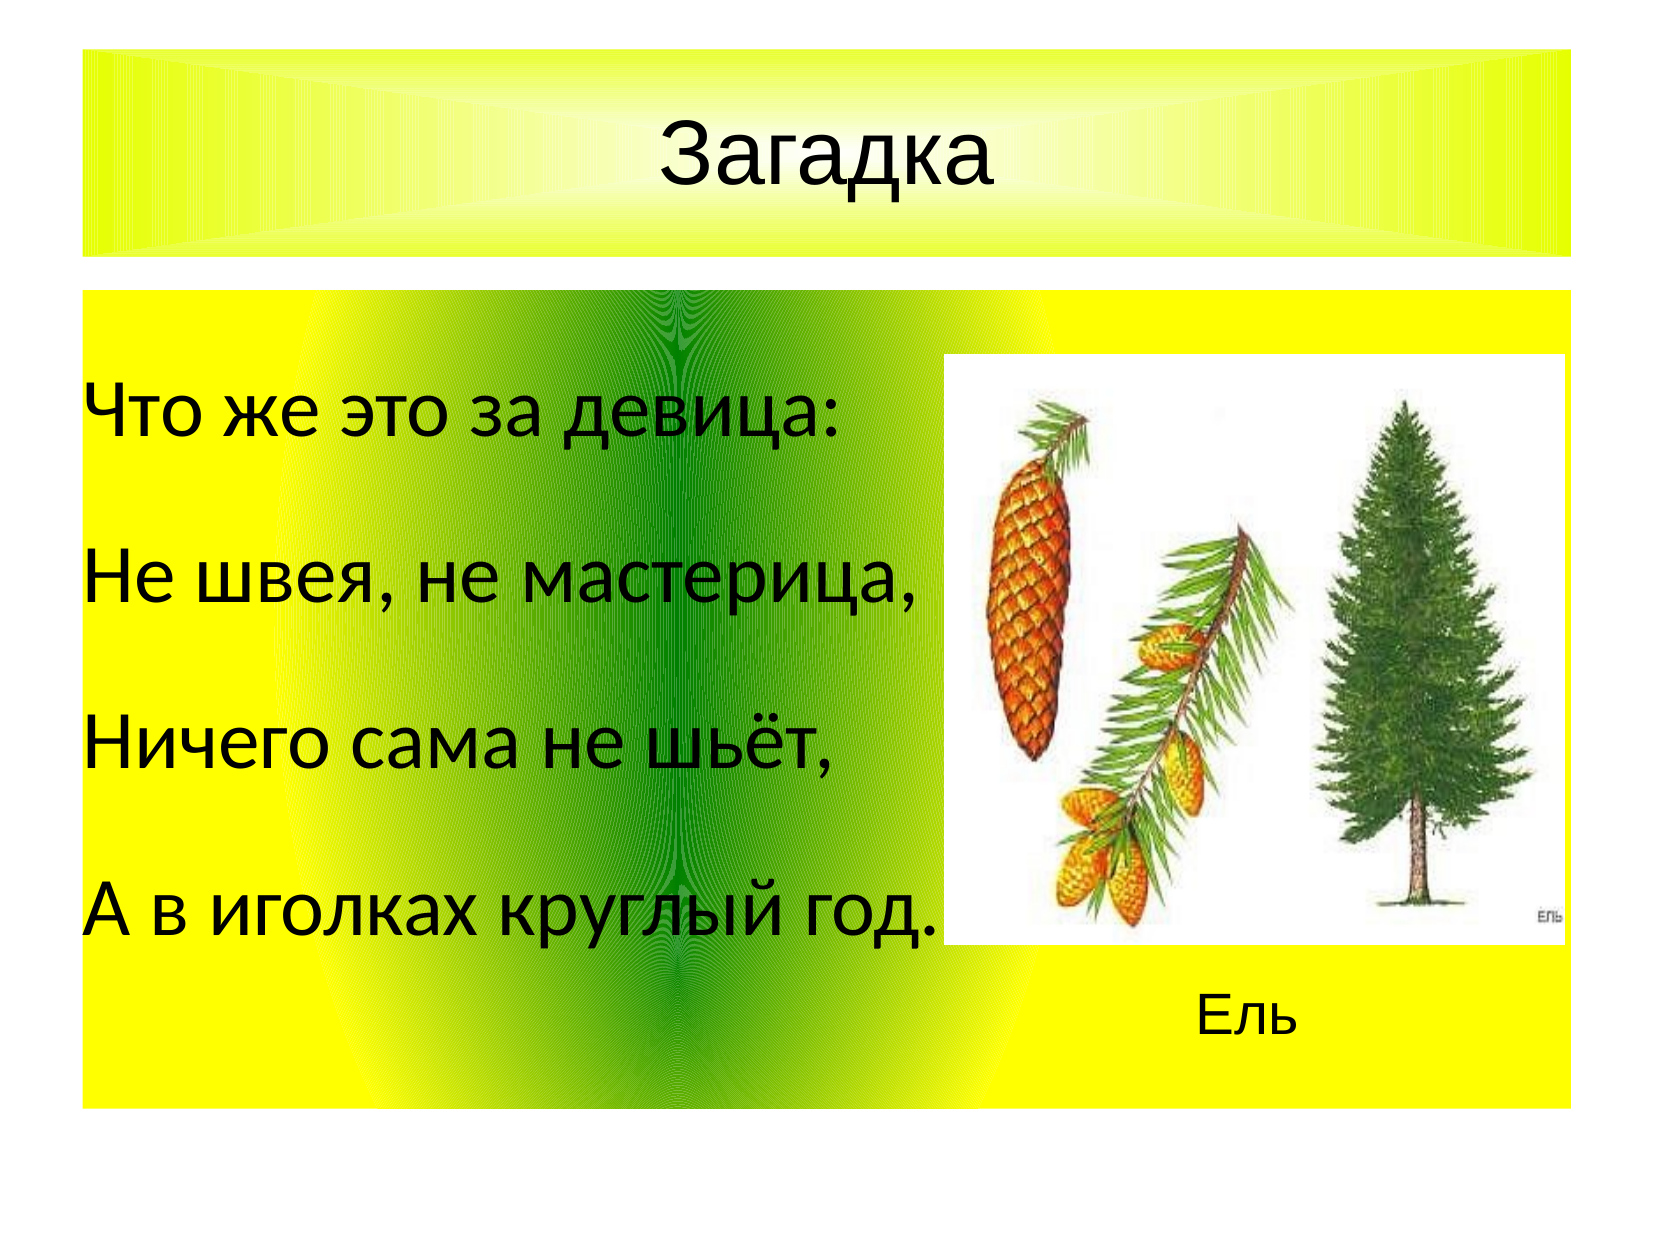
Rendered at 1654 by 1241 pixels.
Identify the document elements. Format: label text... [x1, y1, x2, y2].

picture [944, 354, 1565, 945]
list Что же это за девица: Не швея, не мастерица, Ничего сама не шьёт, А в иголках круглый год. [82, 290, 1571, 1109]
text_box Ель [1181, 974, 1314, 1055]
title Загадка [82, 49, 1571, 257]
